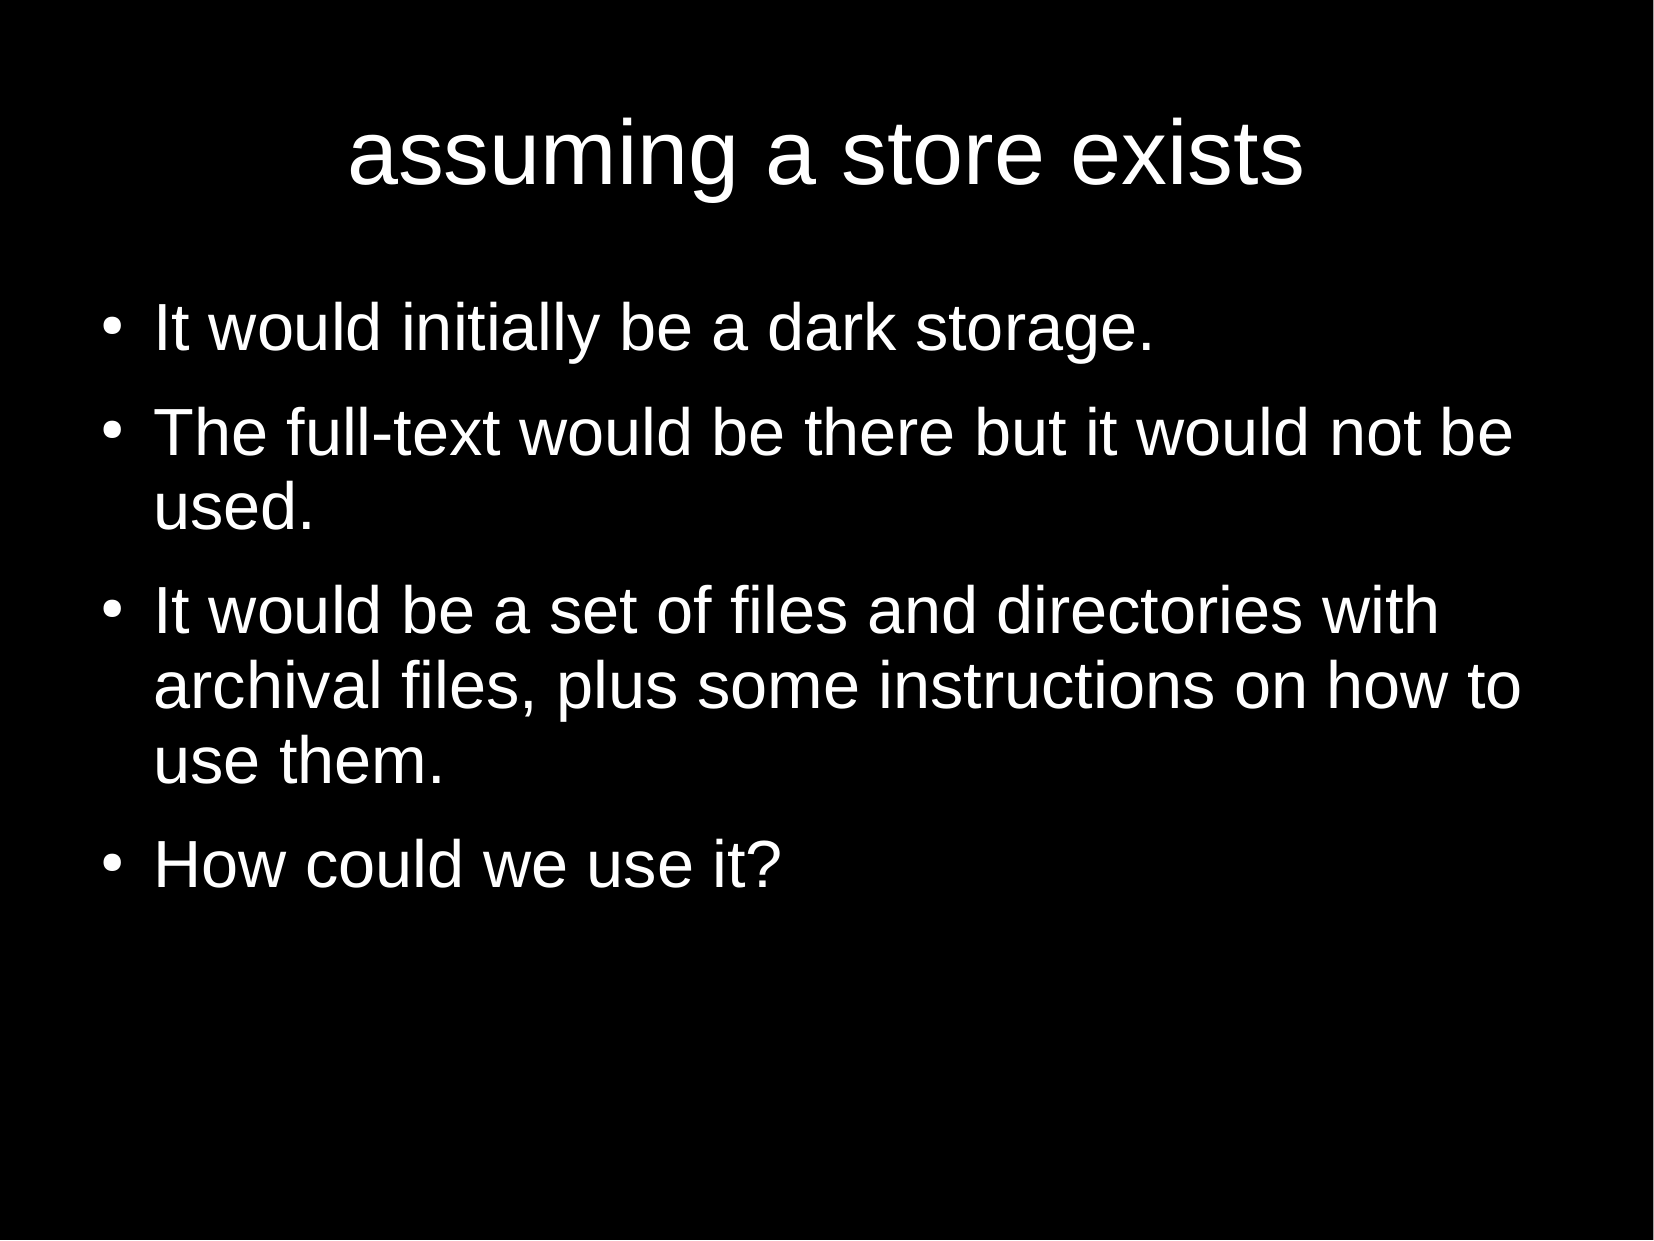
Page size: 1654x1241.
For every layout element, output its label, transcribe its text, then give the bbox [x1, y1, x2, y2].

list It would initially be a dark storage. The full-text would be there but it would not be used. It would be a set of files and directories with archival files, plus some instructions on how to use them. How could we use it? [82, 290, 1571, 1010]
title assuming a store exists [82, 49, 1571, 257]
